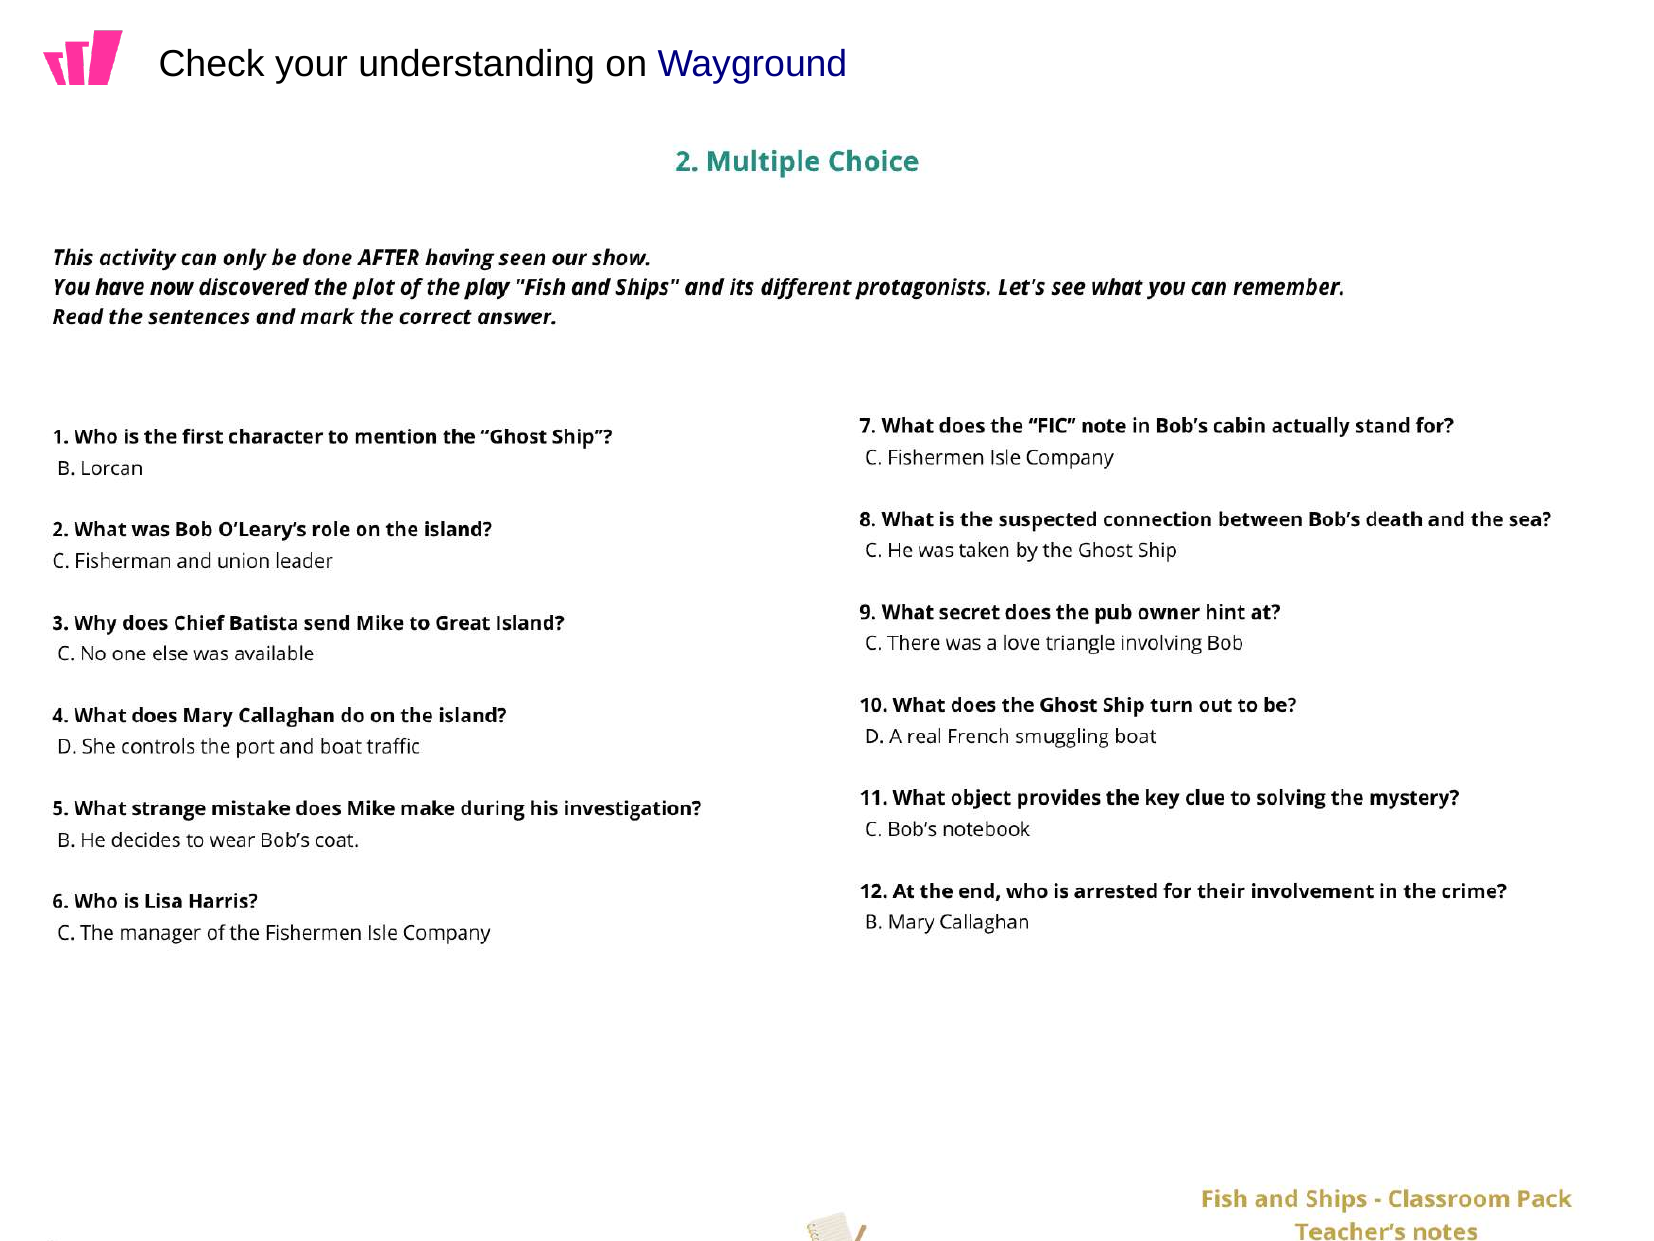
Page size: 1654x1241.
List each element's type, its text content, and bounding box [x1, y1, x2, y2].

text_box Check your understanding on Wayground [143, 35, 865, 93]
picture [8, 127, 1654, 1241]
picture [33, 8, 132, 107]
